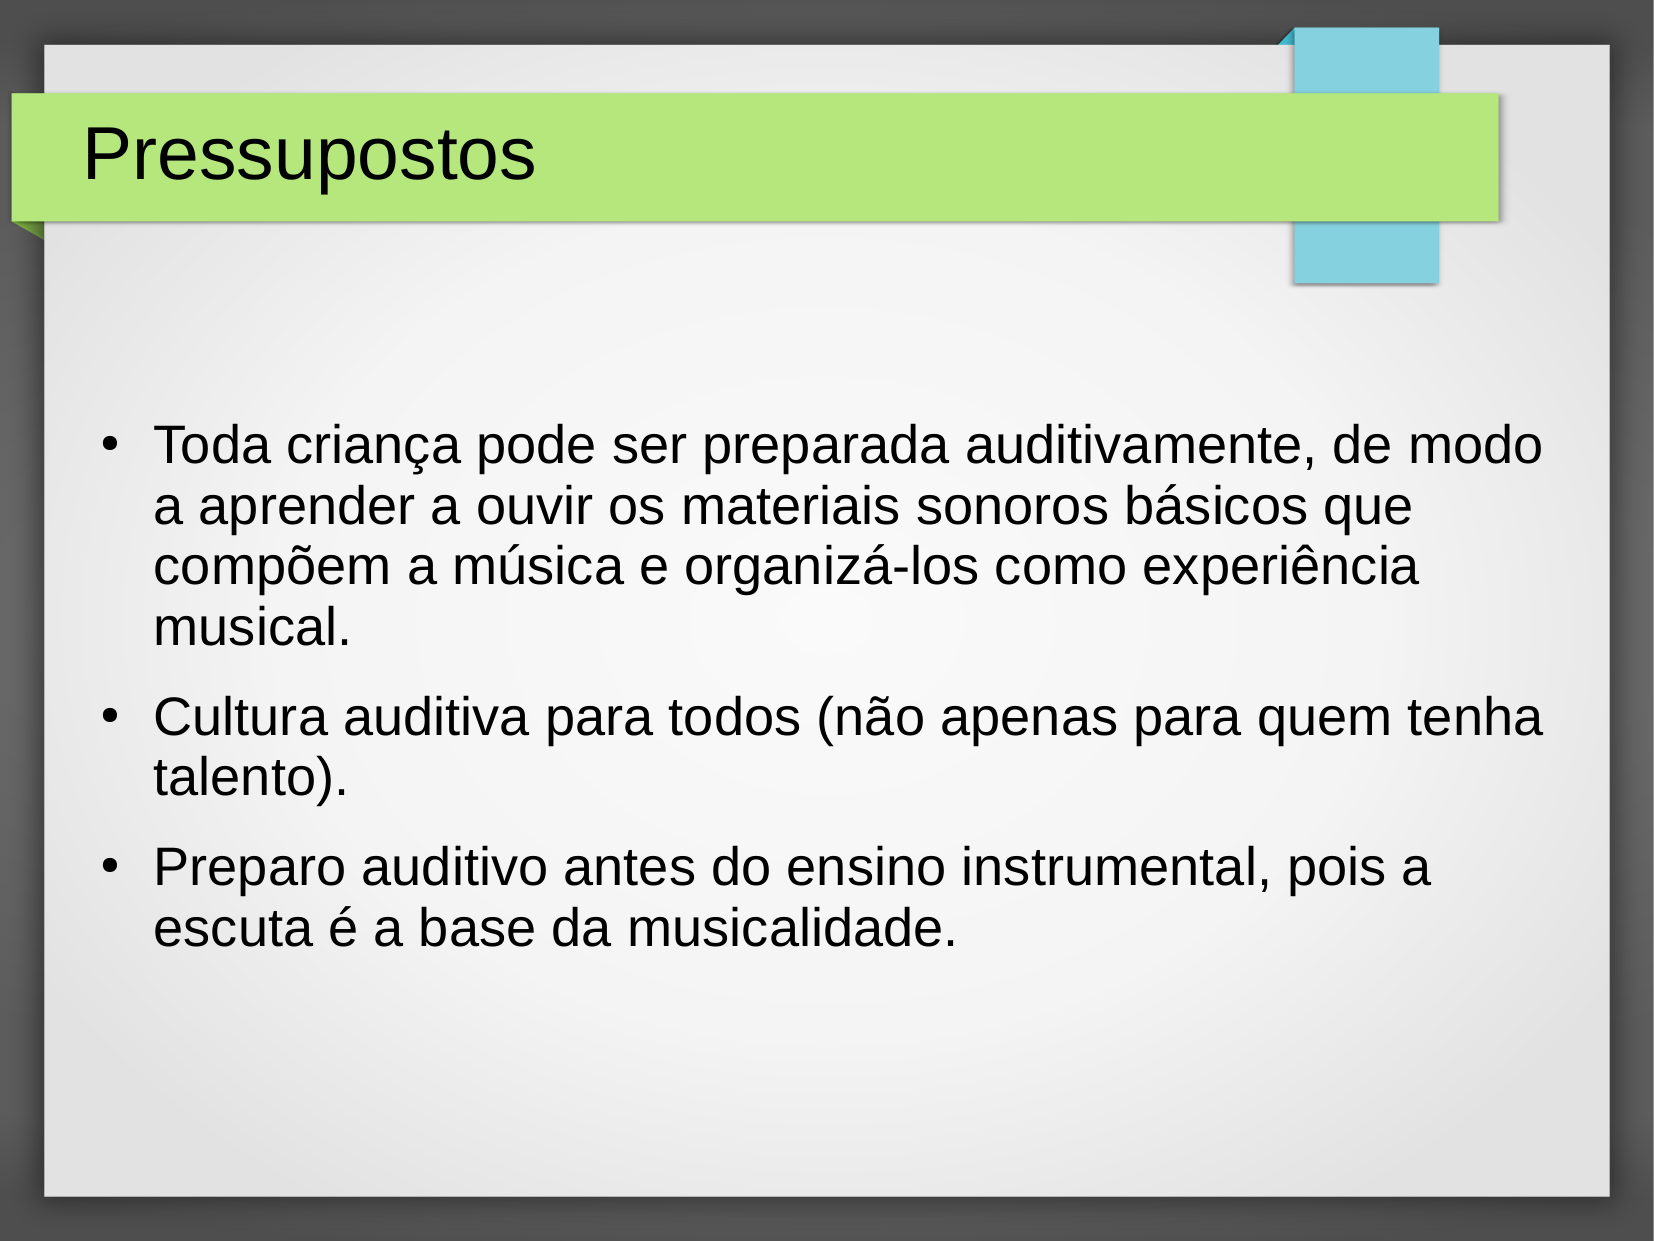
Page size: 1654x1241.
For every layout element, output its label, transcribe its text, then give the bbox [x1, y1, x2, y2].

list Toda criança pode ser preparada auditivamente, de modo a aprender a ouvir os materiais sonoros básicos que compõem a música e organizá-los como experiência musical. Cultura auditiva para todos (não apenas para quem tenha talento). Preparo auditivo antes do ensino instrumental, pois a escuta é a base da musicalidade. [82, 414, 1571, 1134]
picture [0, 0, 1654, 1241]
title Pressupostos [82, 94, 1264, 213]
